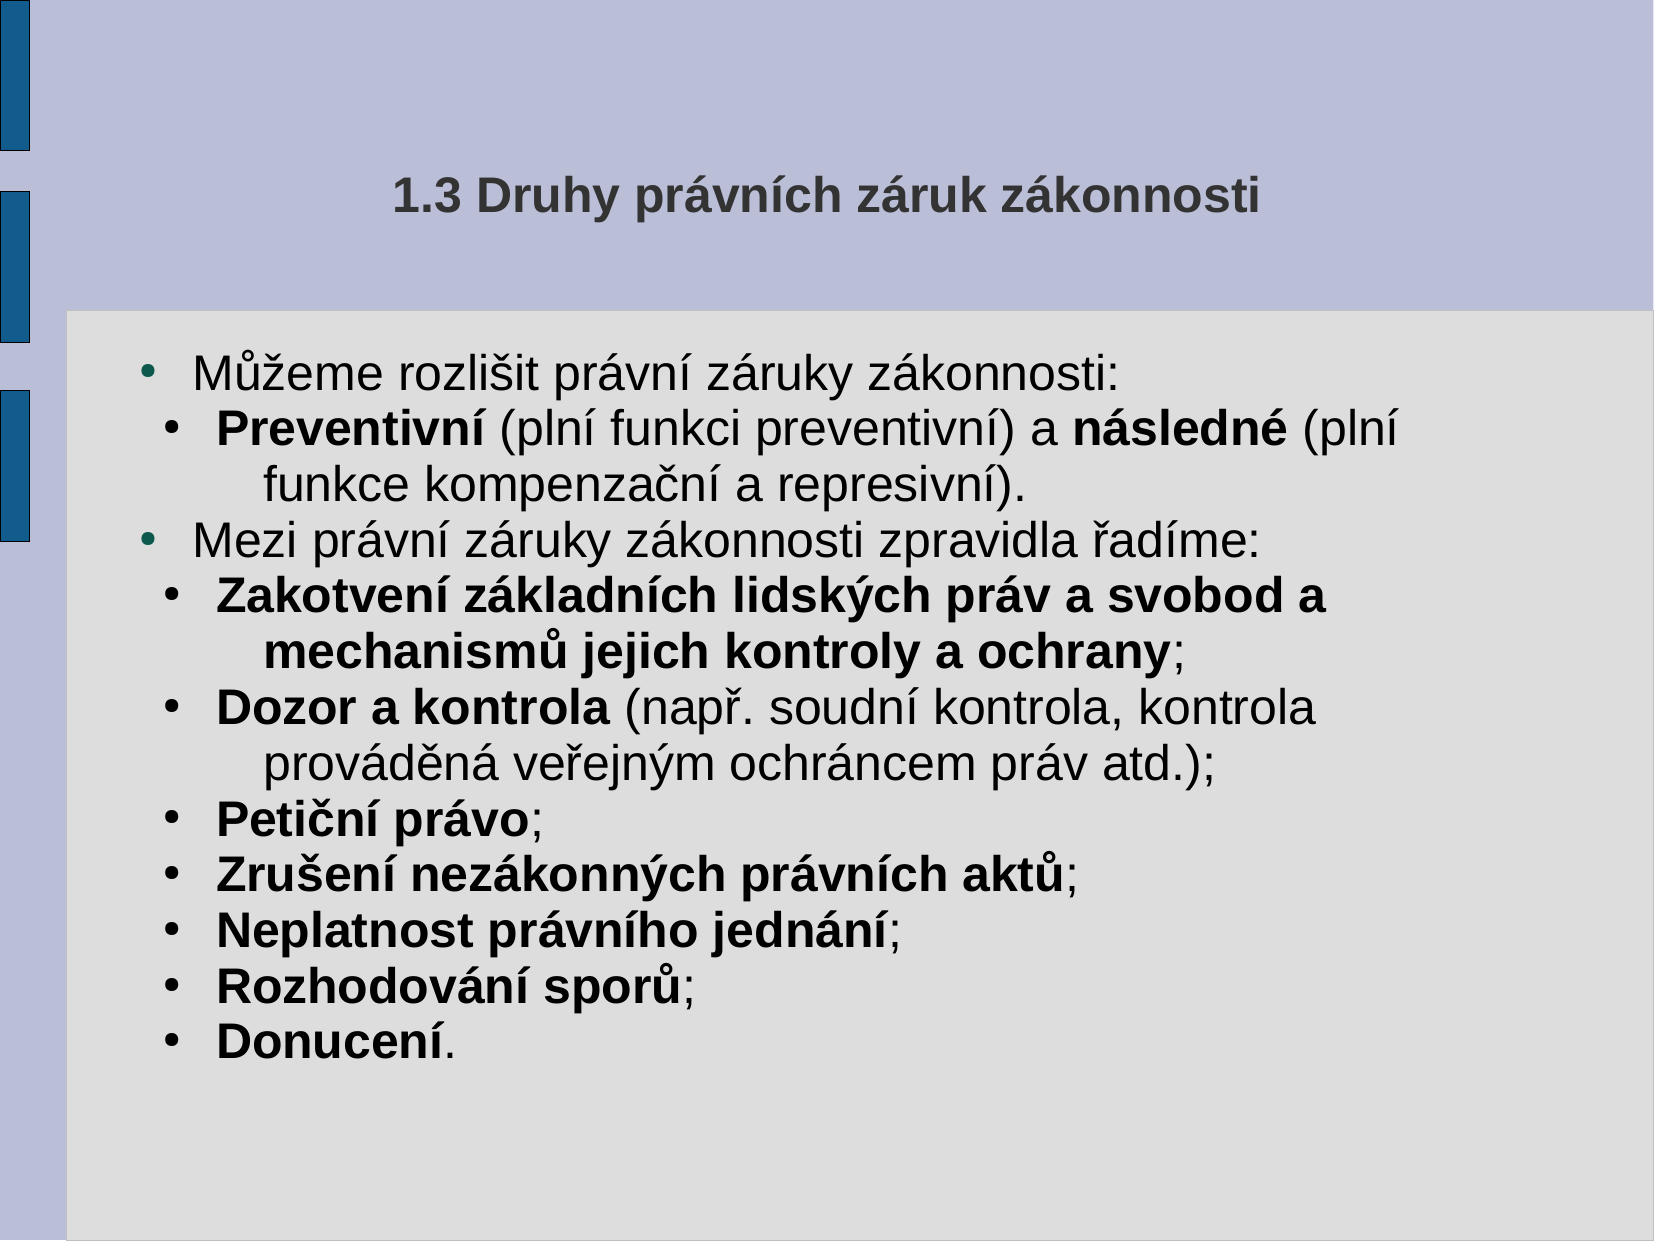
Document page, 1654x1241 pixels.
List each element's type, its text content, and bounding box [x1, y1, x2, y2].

list Můžeme rozlišit právní záruky zákonnosti: Preventivní (plní funkci preventivní) a následné (plní funkce kompenzační a represivní). Mezi právní záruky zákonnosti zpravidla řadíme: Zakotvení základních lidských práv a svobod a mechanismů jejich kontroly a ochrany; Dozor a kontrola (např. soudní kontrola, kontrola prováděná veřejným ochráncem práv atd.); Petiční právo; Zrušení nezákonných právních aktů; Neplatnost právního jednání; Rozhodování sporů; Donucení. [121, 344, 1534, 1127]
title 1.3 Druhy právních záruk zákonnosti [121, 91, 1534, 299]
